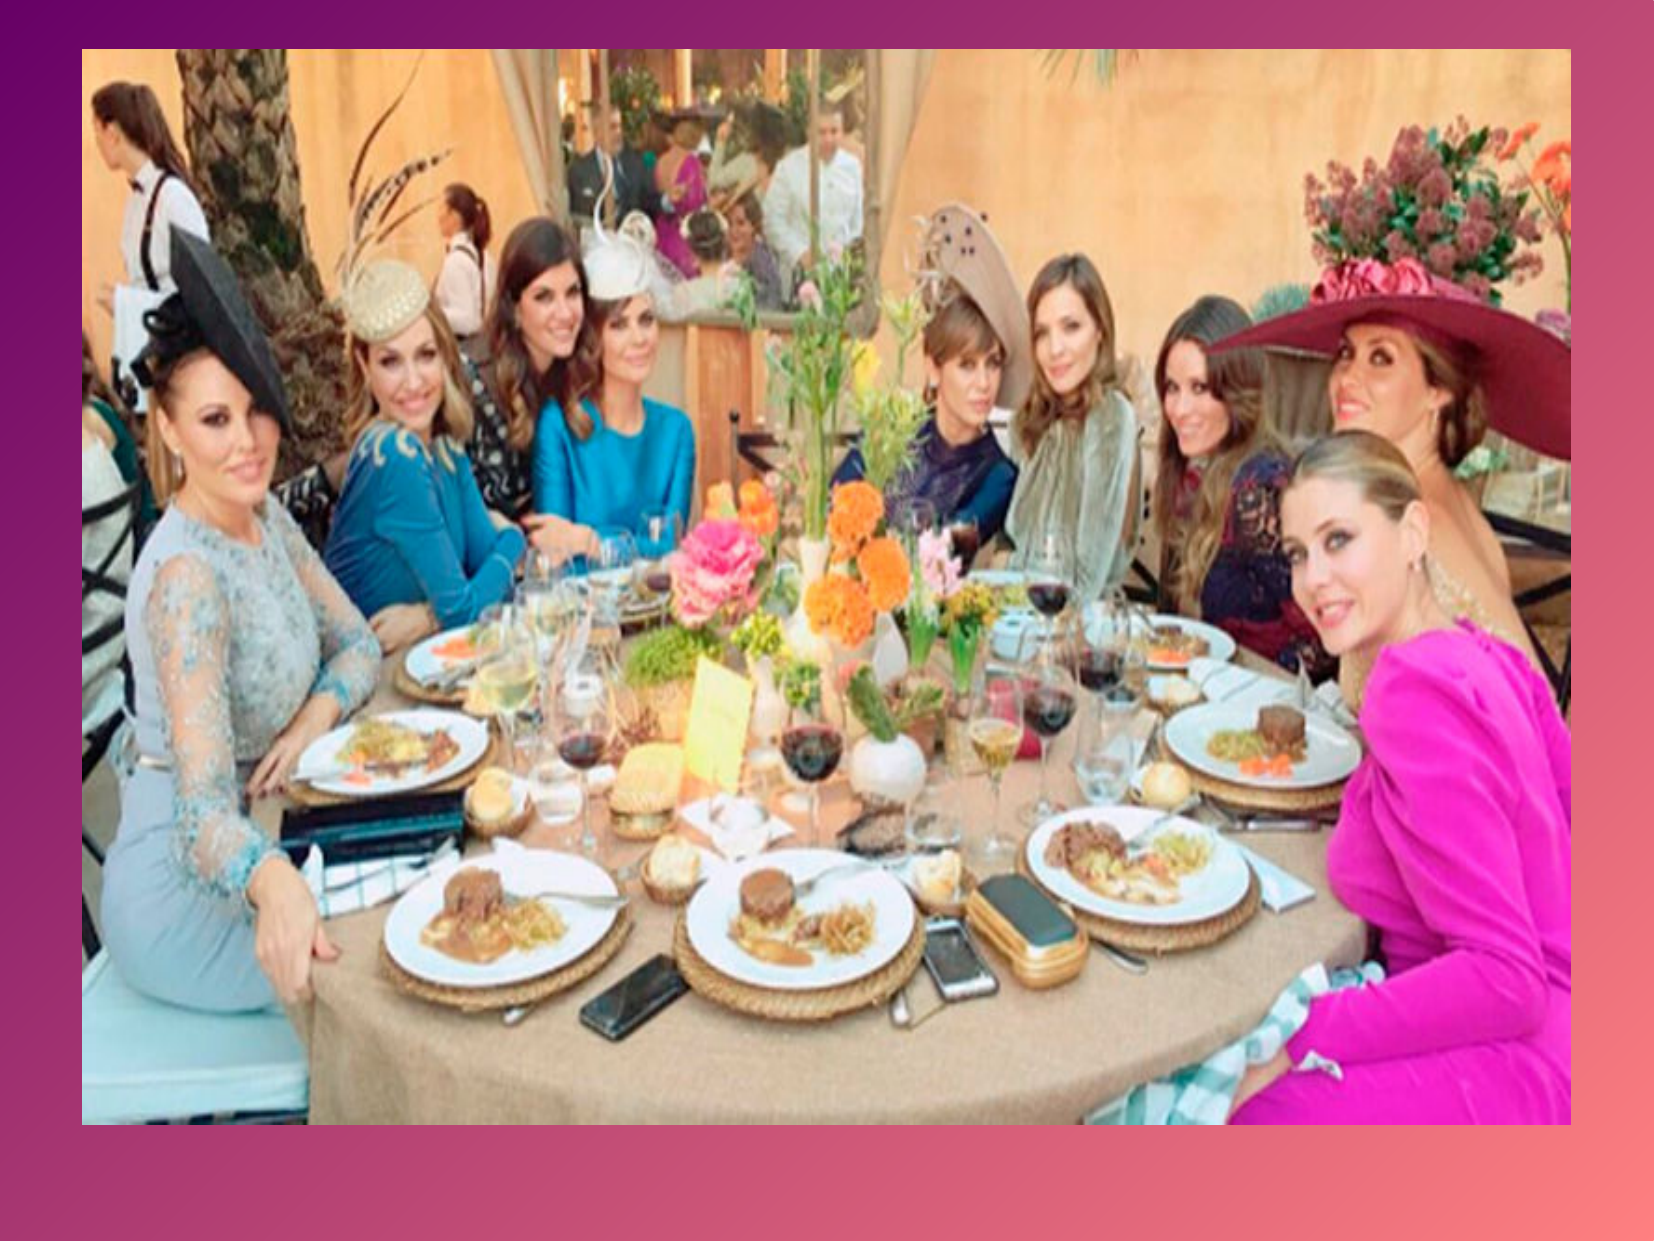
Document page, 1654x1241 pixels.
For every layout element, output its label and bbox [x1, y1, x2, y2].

picture [82, 49, 1571, 1125]
